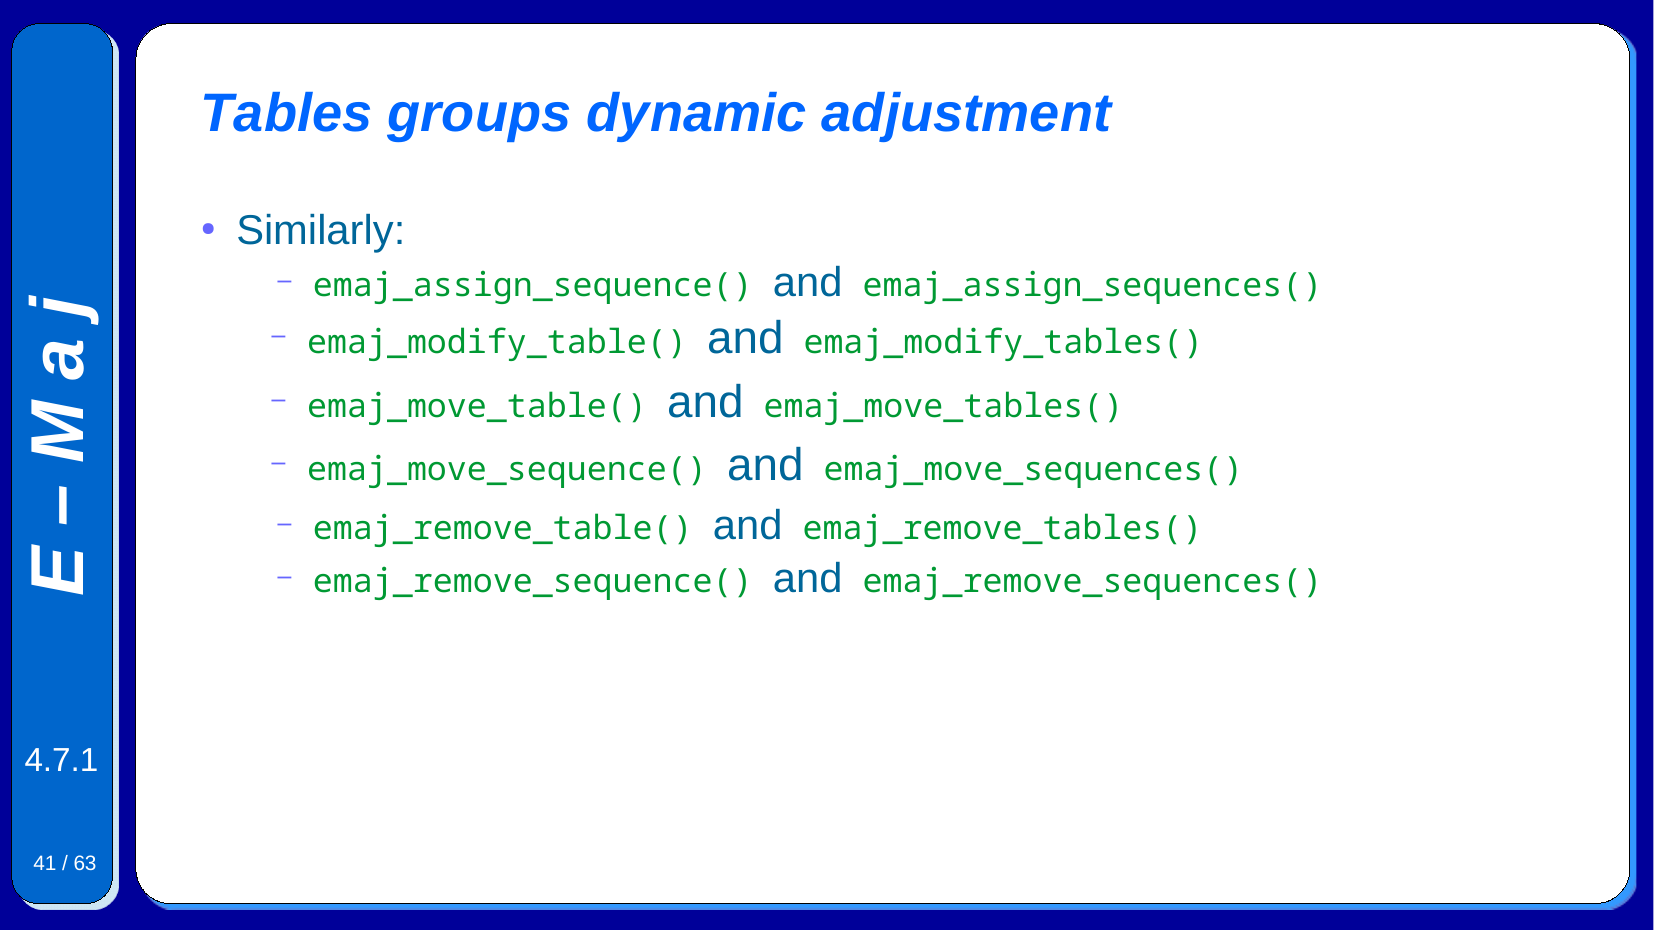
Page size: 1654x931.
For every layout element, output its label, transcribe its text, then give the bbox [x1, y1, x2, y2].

list Similarly: emaj_assign_sequence() and emaj_assign_sequences() emaj_modify_table() and emaj_modify_tables() emaj_move_table() and emaj_move_tables() emaj_move_sequence() and emaj_move_sequences() emaj_remove_table() and emaj_remove_tables() emaj_remove_sequence() and emaj_remove_sequences() [177, 206, 1587, 829]
title Tables groups dynamic adjustment [200, 34, 1575, 191]
